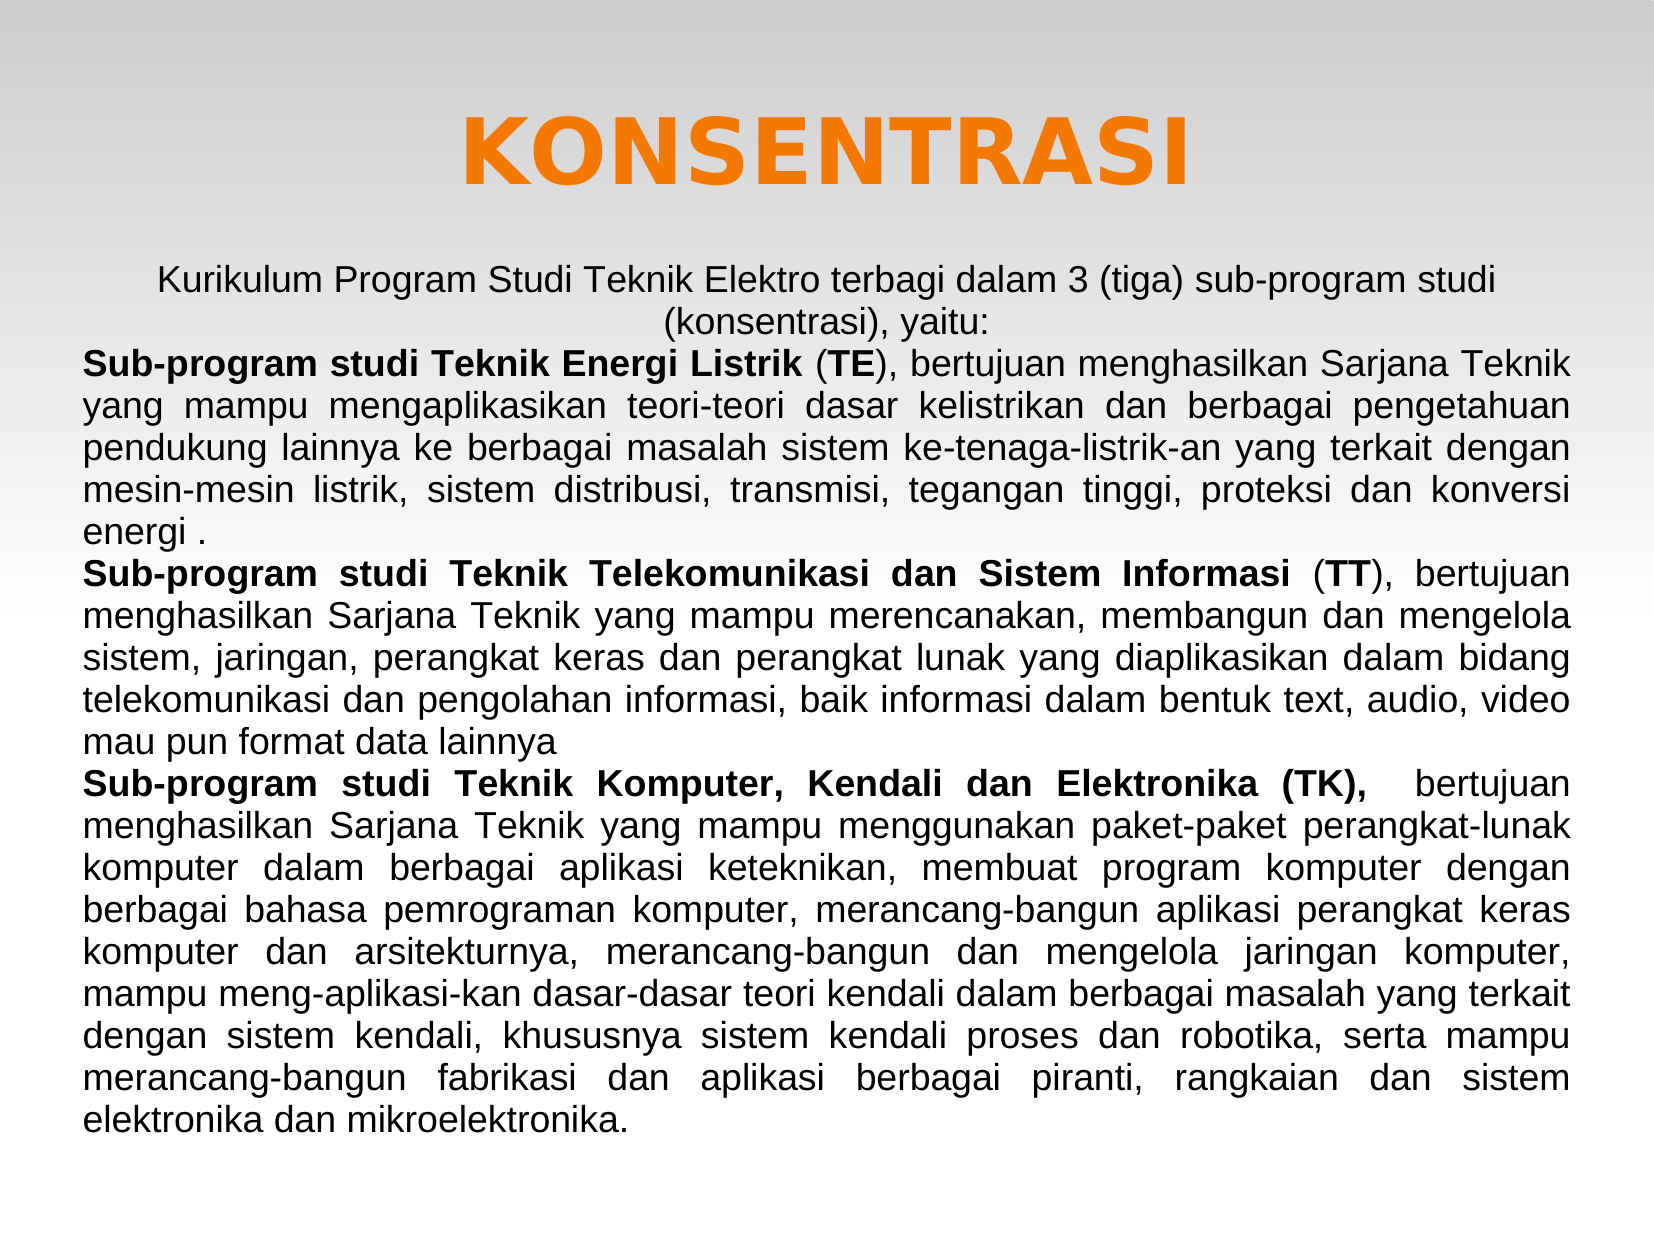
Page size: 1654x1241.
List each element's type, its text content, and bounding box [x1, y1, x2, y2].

subtitle Kurikulum Program Studi Teknik Elektro terbagi dalam 3 (tiga) sub-program studi (konsentrasi), yaitu: Sub-program studi Teknik Energi Listrik (TE), bertujuan menghasilkan Sarjana Teknik yang mampu mengaplikasikan teori-teori dasar kelistrikan dan berbagai pengetahuan pendukung lainnya ke berbagai masalah sistem ke-tenaga-listrik-an yang terkait dengan mesin-mesin listrik, sistem distribusi, transmisi, tegangan tinggi, proteksi dan konversi energi . Sub-program studi Teknik Telekomunikasi dan Sistem Informasi (TT), bertujuan menghasilkan Sarjana Teknik yang mampu merencanakan, membangun dan mengelola sistem, jaringan, perangkat keras dan perangkat lunak yang diaplikasikan dalam bidang telekomunikasi dan pengolahan informasi, baik informasi dalam bentuk text, audio, video mau pun format data lainnya Sub-program studi Teknik Komputer, Kendali dan Elektronika (TK), bertujuan menghasilkan Sarjana Teknik yang mampu menggunakan paket-paket perangkat-lunak komputer dalam berbagai aplikasi keteknikan, membuat program komputer dengan berbagai bahasa pemrograman komputer, merancang-bangun aplikasi perangkat keras komputer dan arsitekturnya, merancang-bangun dan mengelola jaringan komputer, mampu meng-aplikasi-kan dasar-dasar teori kendali dalam berbagai masalah yang terkait dengan sistem kendali, khususnya sistem kendali proses dan robotika, serta mampu merancang-bangun fabrikasi dan aplikasi berbagai piranti, rangkaian dan sistem elektronika dan mikroelektronika. [82, 258, 1571, 1141]
title KONSENTRASI [82, 56, 1571, 250]
